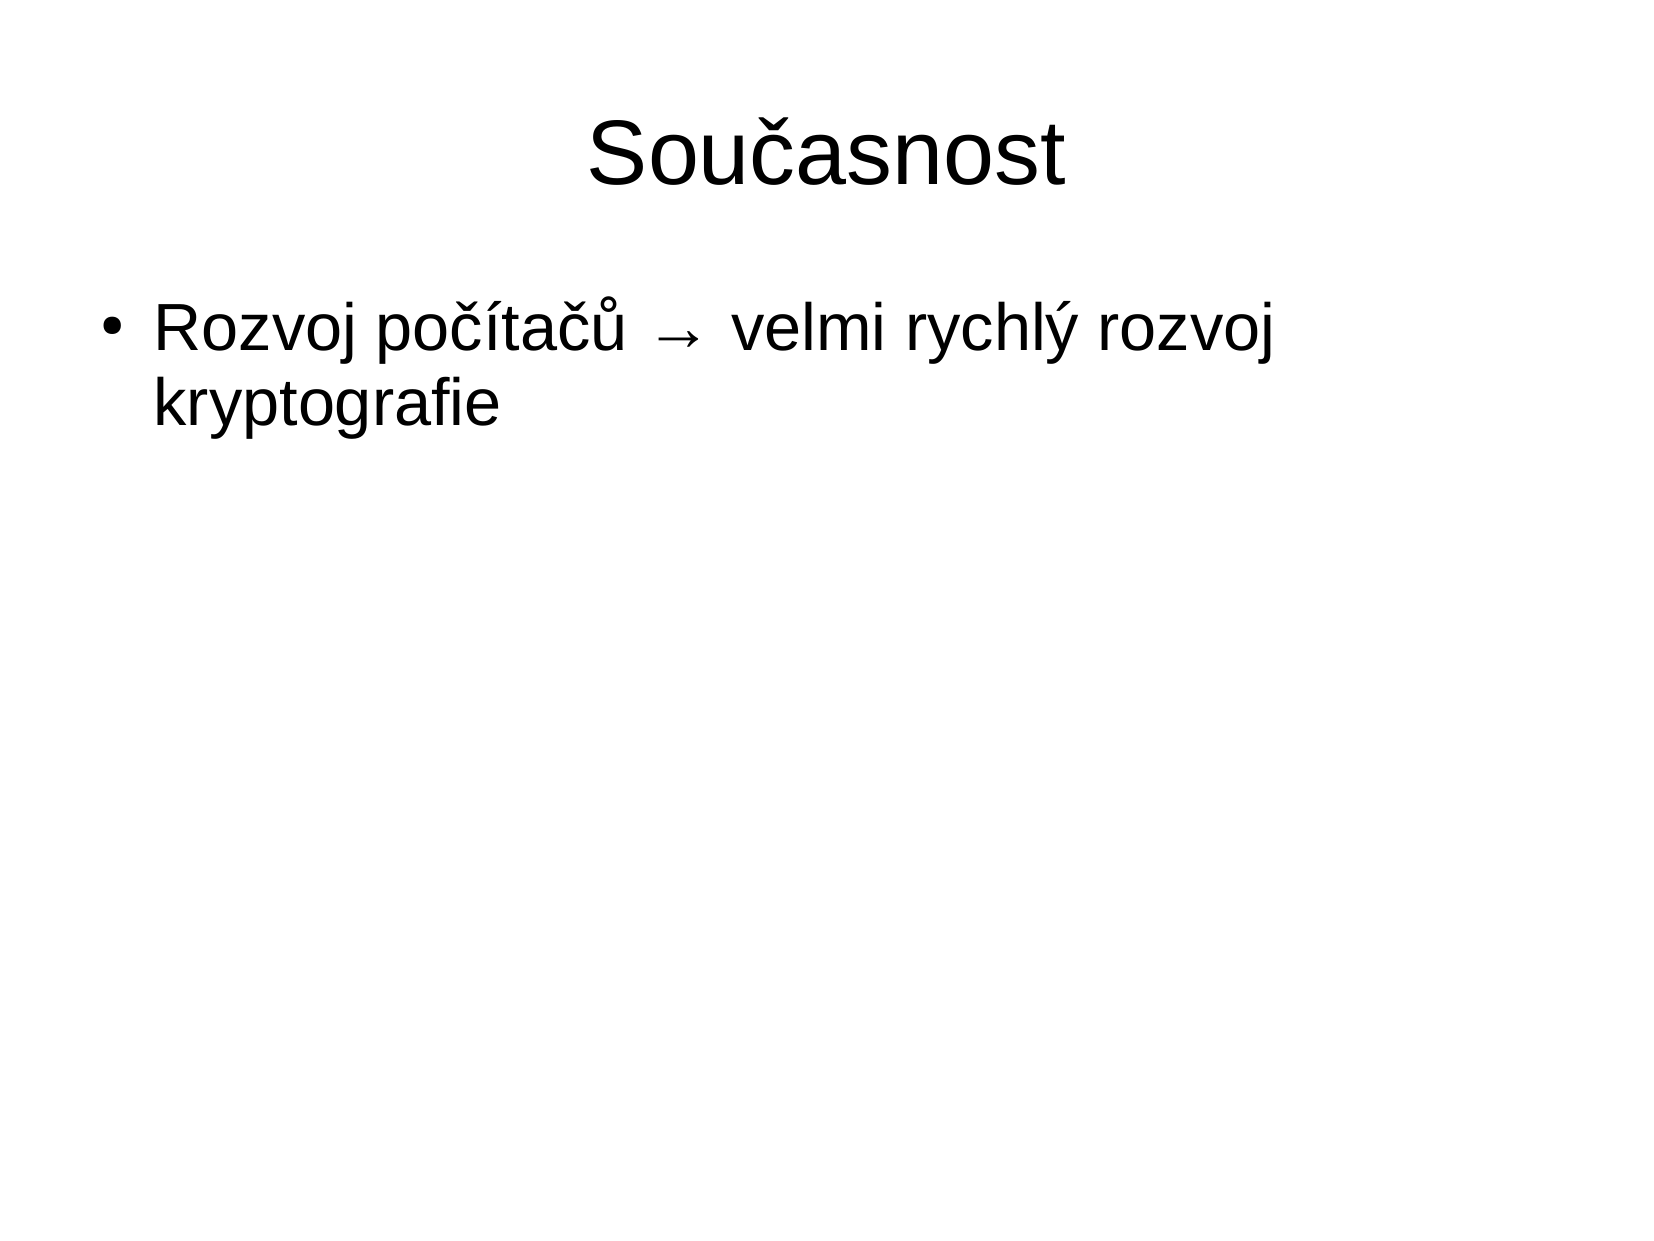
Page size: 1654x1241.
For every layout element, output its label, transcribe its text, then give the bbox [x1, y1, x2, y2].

list Rozvoj počítačů → velmi rychlý rozvoj kryptografie [82, 290, 1571, 1094]
title Současnost [82, 56, 1571, 250]
